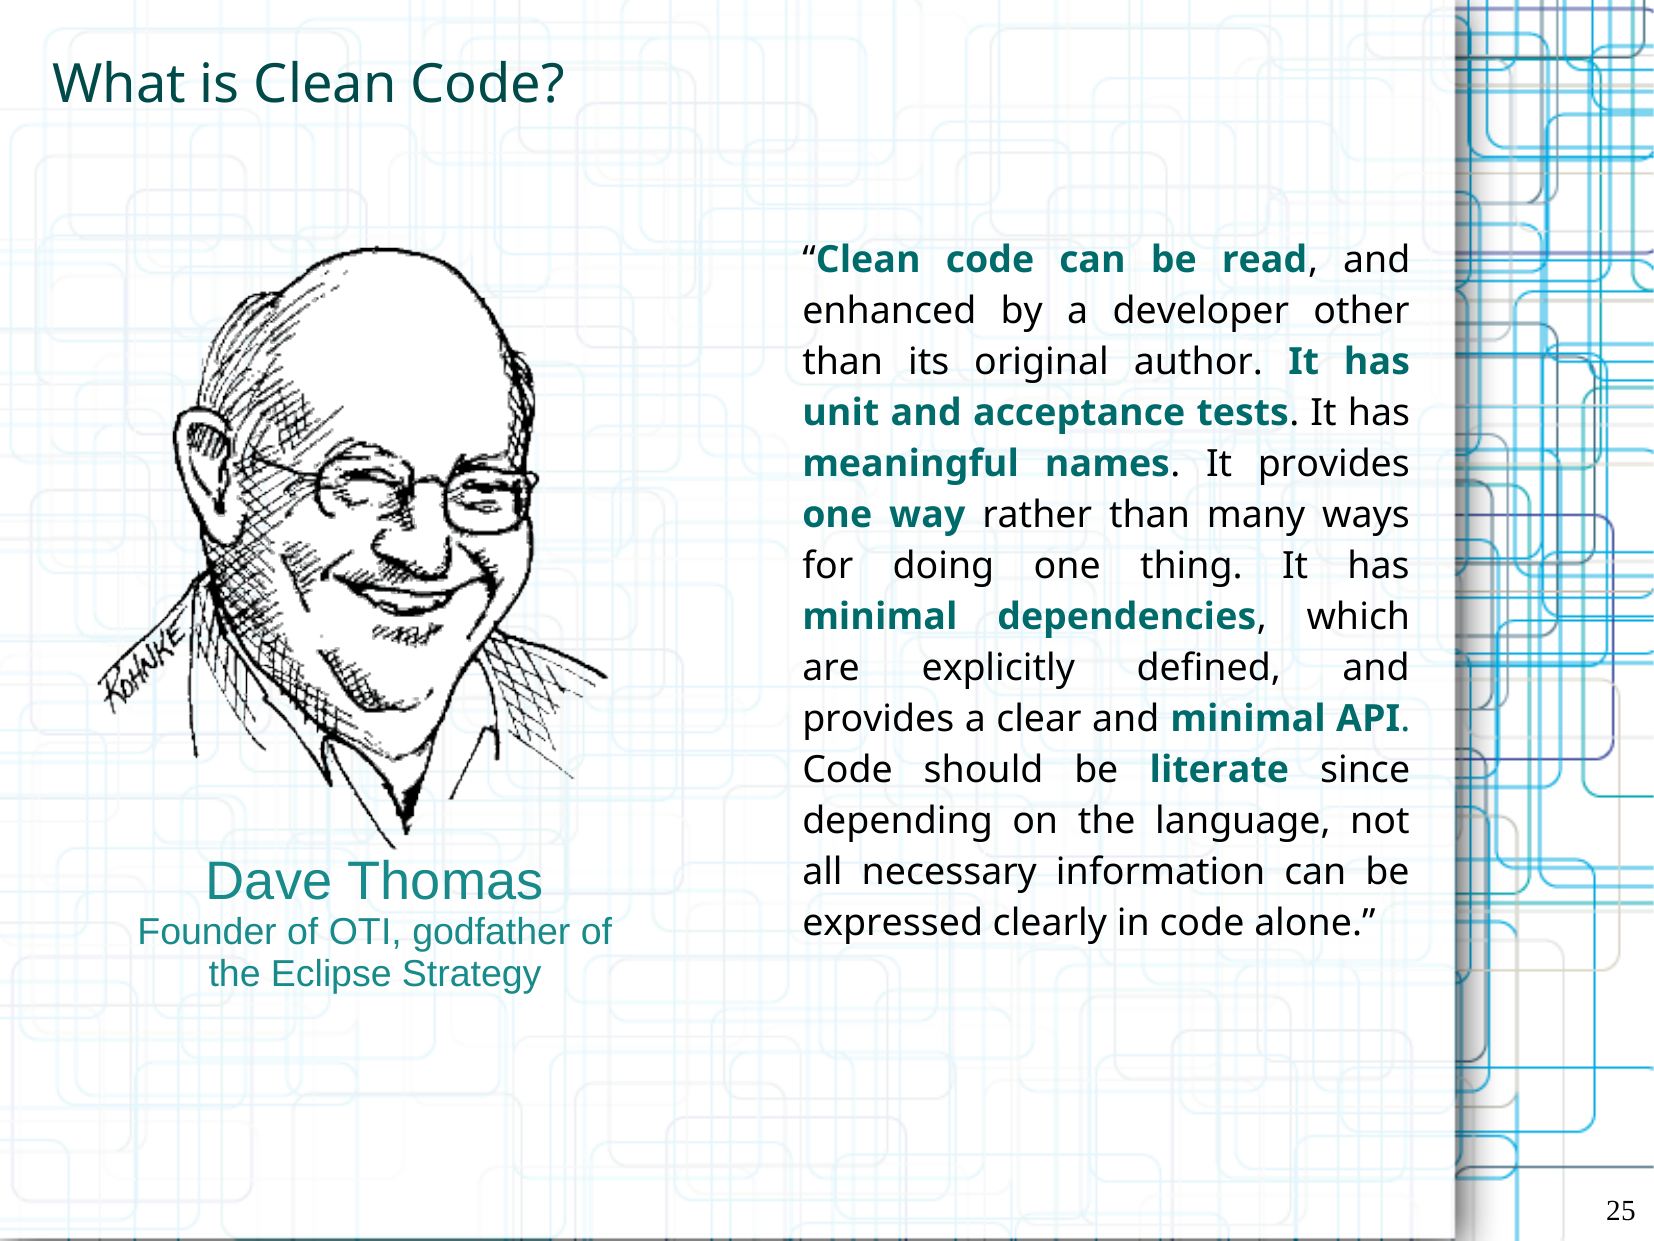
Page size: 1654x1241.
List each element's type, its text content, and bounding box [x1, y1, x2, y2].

text_box What is Clean Code? [37, 37, 676, 113]
picture [0, 0, 1654, 1241]
text_box “Clean code can be read, and enhanced by a developer other than its original author. It has unit and acceptance tests. It has meaningful names. It provides one way rather than many ways for doing one thing. It has minimal dependencies, which are explicitly defined, and provides a clear and minimal API. Code should be literate since depending on the language, not all necessary information can be expressed clearly in code alone.” [787, 225, 1426, 925]
text_box Dave Thomas Founder of OTI, godfather of the Eclipse Strategy [0, 842, 751, 1003]
